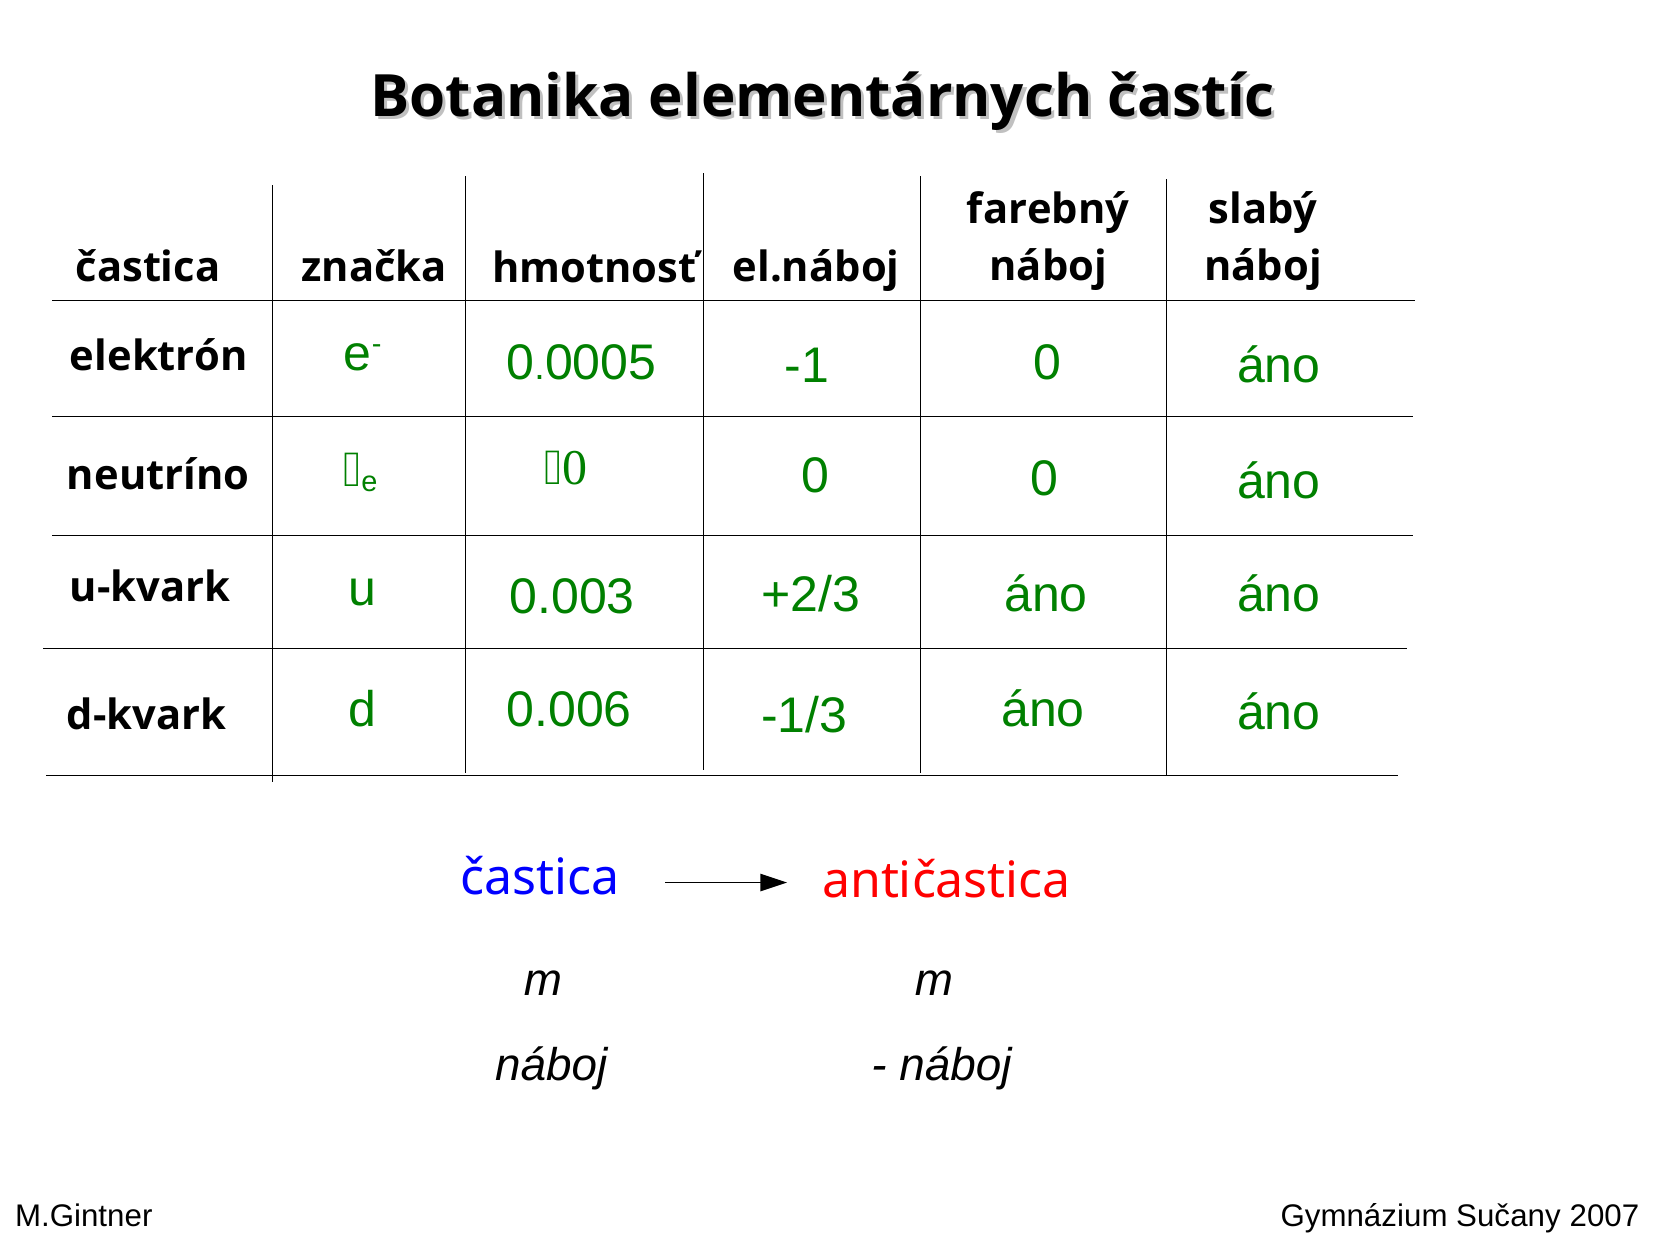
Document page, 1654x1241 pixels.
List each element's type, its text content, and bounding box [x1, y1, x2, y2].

text_box 0.006 [491, 674, 647, 745]
text_box častica [60, 229, 232, 303]
text_box -1/3 [746, 680, 863, 751]
text_box áno [1222, 677, 1336, 748]
text_box častica [445, 833, 644, 918]
text_box 0 [787, 439, 845, 511]
text_box áno [1222, 445, 1336, 517]
text_box 0 [1015, 442, 1074, 514]
text_box u [334, 552, 392, 624]
text_box el.náboj [717, 229, 909, 303]
text_box neutríno [52, 436, 244, 511]
text_box elektrón [55, 318, 249, 392]
text_box d-kvark [52, 677, 241, 751]
text_box m [509, 946, 577, 1012]
text_box áno [1222, 329, 1336, 401]
text_box áno [989, 558, 1103, 630]
text_box áno [986, 674, 1100, 745]
text_box Gymnázium Sučany 2007 [1265, 1191, 1654, 1241]
text_box m [899, 946, 968, 1012]
text_box značka [286, 229, 452, 303]
text_box e- [329, 318, 397, 391]
text_box antičastica [807, 836, 1095, 921]
text_box M.Gintner [0, 1191, 168, 1241]
text_box áno [1222, 558, 1336, 630]
text_box Botanika elementárnych častíc [355, 46, 1242, 143]
text_box -1 [769, 329, 844, 401]
text_box d [334, 674, 392, 745]
text_box hmotnosť [477, 229, 697, 314]
text_box slabý náboj [1189, 171, 1328, 303]
text_box 0.0005 [491, 326, 671, 398]
text_box náboj [480, 1031, 623, 1098]
text_box farebný náboj [952, 171, 1139, 303]
text_box 0 [529, 442, 617, 515]
text_box +2/3 [746, 558, 875, 630]
text_box e [328, 433, 398, 523]
text_box 0 [1018, 326, 1076, 398]
text_box u-kvark [55, 549, 241, 623]
text_box 0.003 [494, 561, 650, 632]
text_box - náboj [856, 1031, 1027, 1098]
